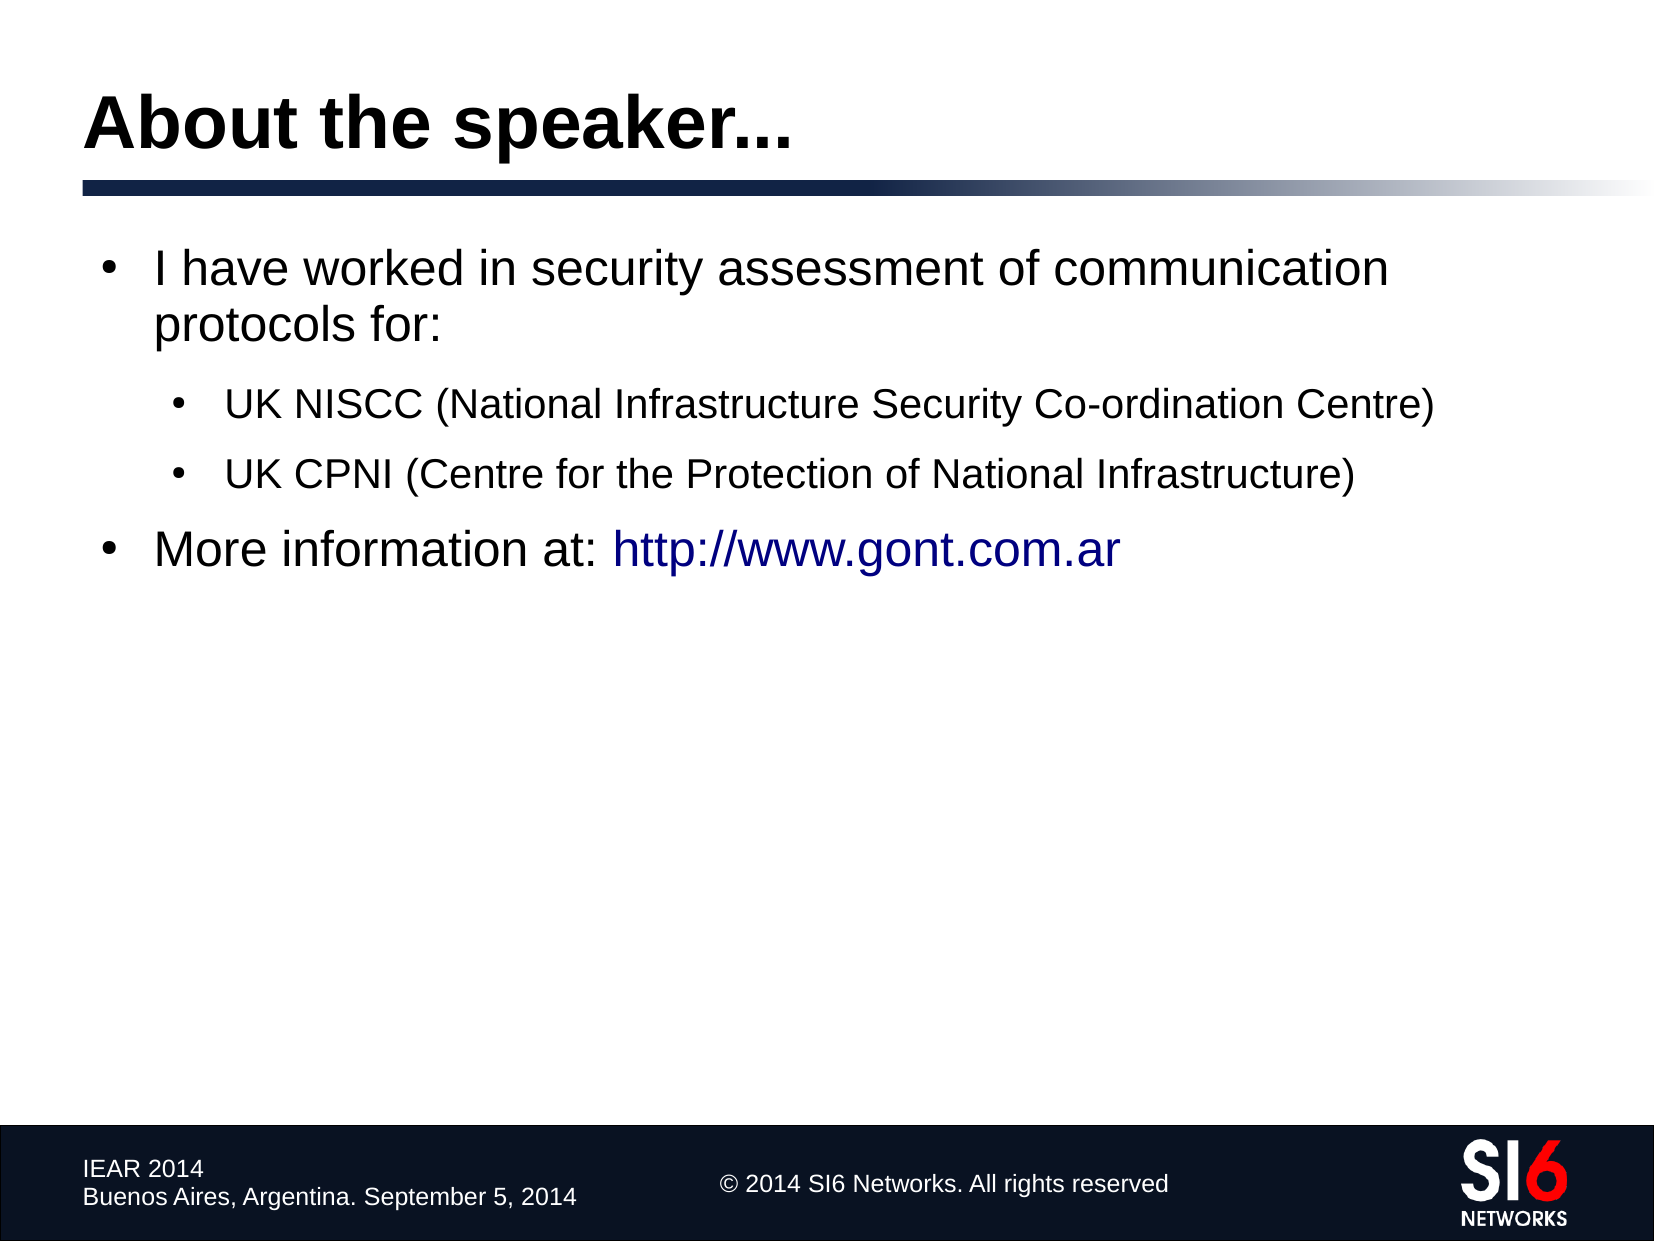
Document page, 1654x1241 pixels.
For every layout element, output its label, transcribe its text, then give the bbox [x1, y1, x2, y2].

list I have worked in security assessment of communication protocols for: UK NISCC (National Infrastructure Security Co-ordination Centre) UK CPNI (Centre for the Protection of National Infrastructure) More information at: http://www.gont.com.ar [82, 240, 1571, 1109]
title About the speaker... [82, 49, 1571, 196]
picture [1461, 1139, 1567, 1226]
